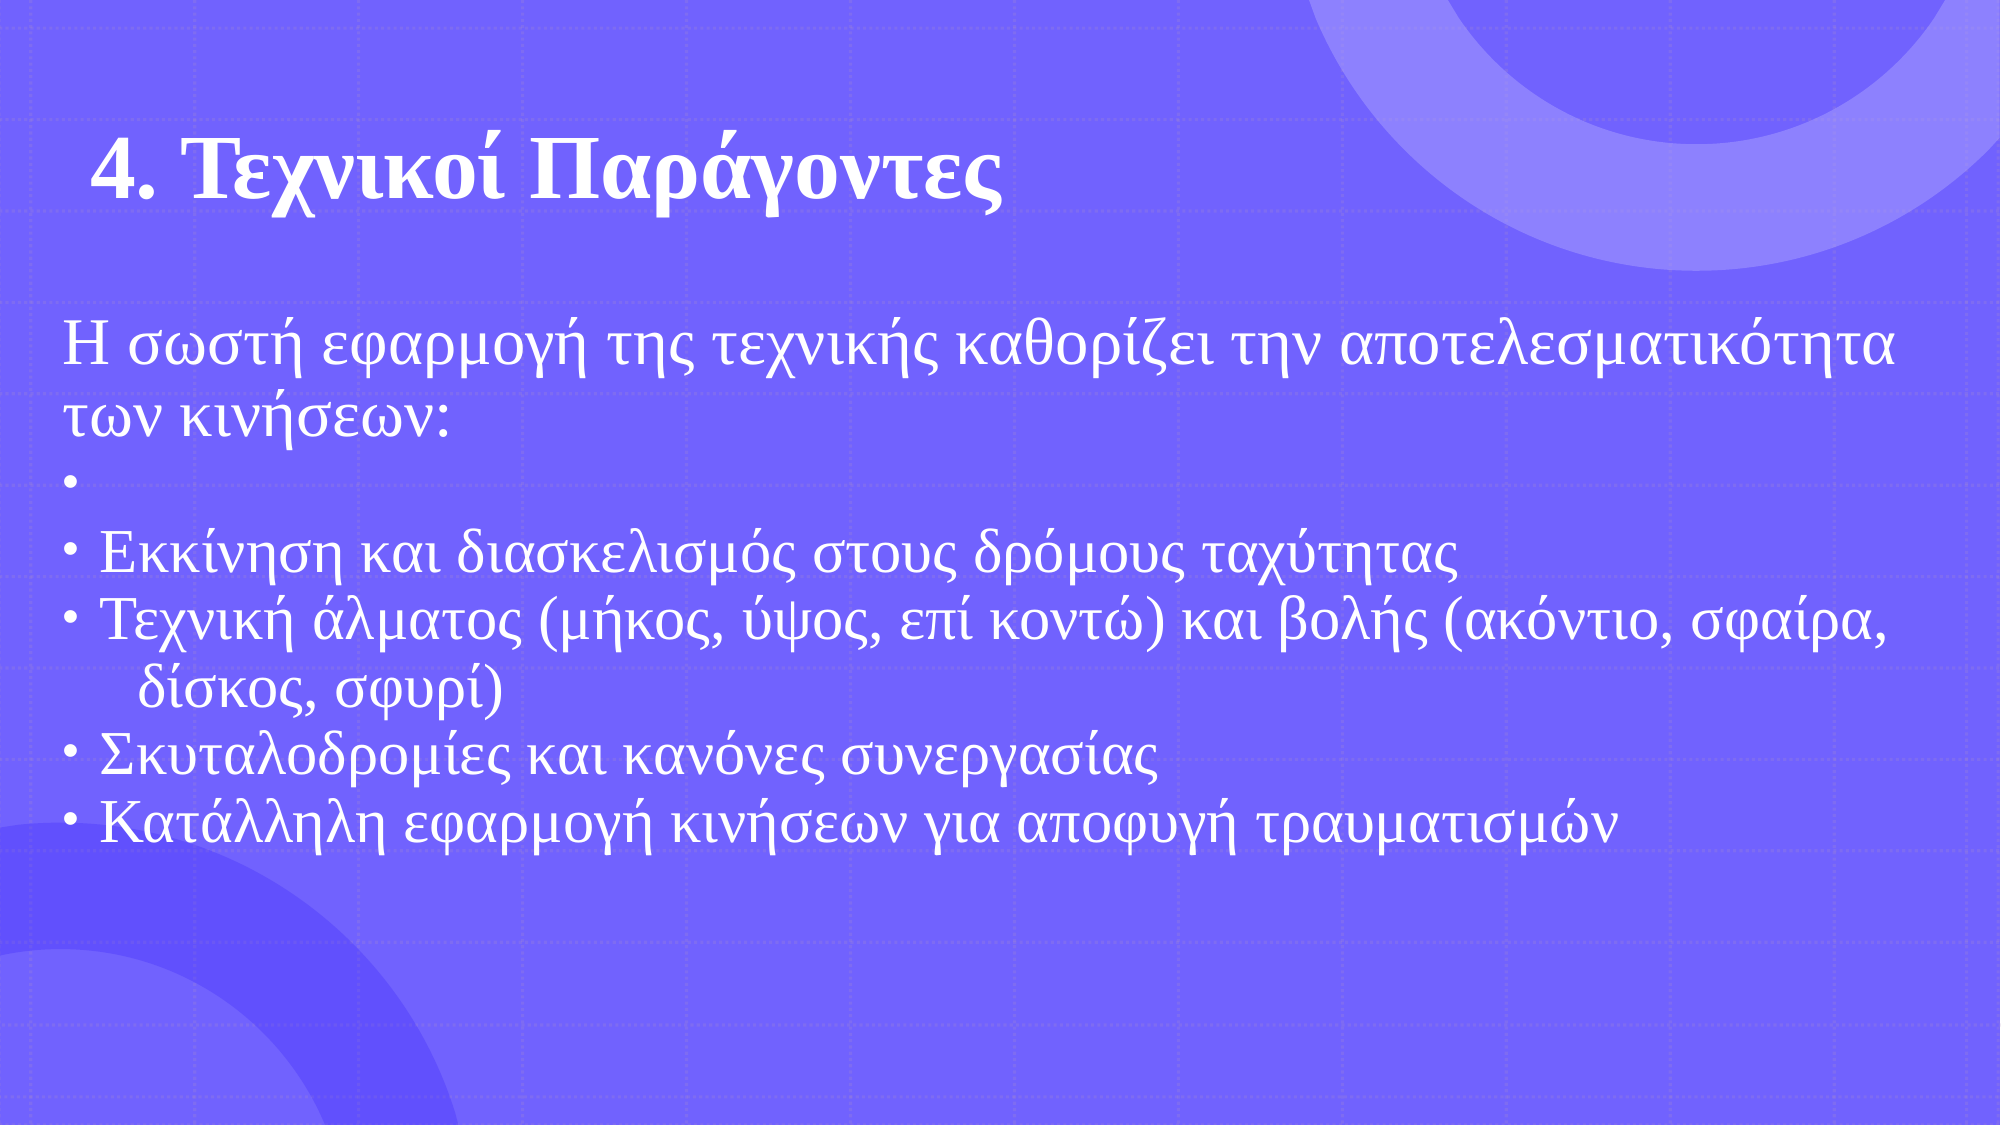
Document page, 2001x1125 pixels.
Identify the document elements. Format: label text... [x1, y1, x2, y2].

list Η σωστή εφαρμογή της τεχνικής καθορίζει την αποτελεσματικότητα των κινήσεων: Εκκίνηση και διασκελισμός στους δρόμους ταχύτητας Τεχνική άλματος (μήκος, ύψος, επί κοντώ) και βολής (ακόντιο, σφαίρα, δίσκος, σφυρί) Σκυταλοδρομίες και κανόνες συνεργασίας Κατάλληλη εφαρμογή κινήσεων για αποφυγή τραυματισμών [47, 299, 1949, 1014]
title 4. Τεχνικοί Παράγοντες [75, 59, 1835, 278]
